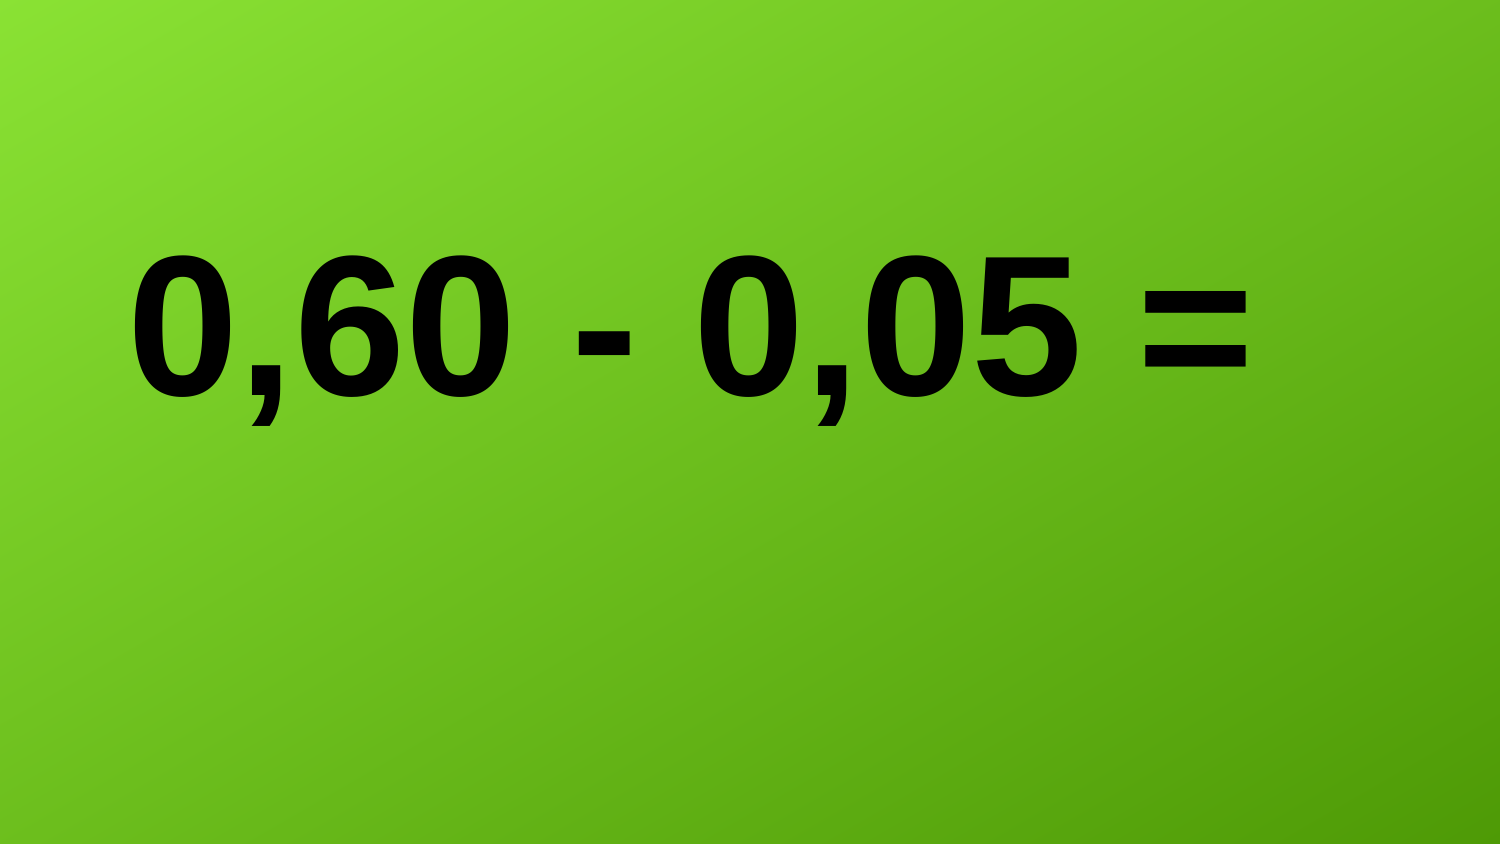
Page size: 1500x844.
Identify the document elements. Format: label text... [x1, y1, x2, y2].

title 0,60 - 0,05 = [112, 259, 1388, 450]
